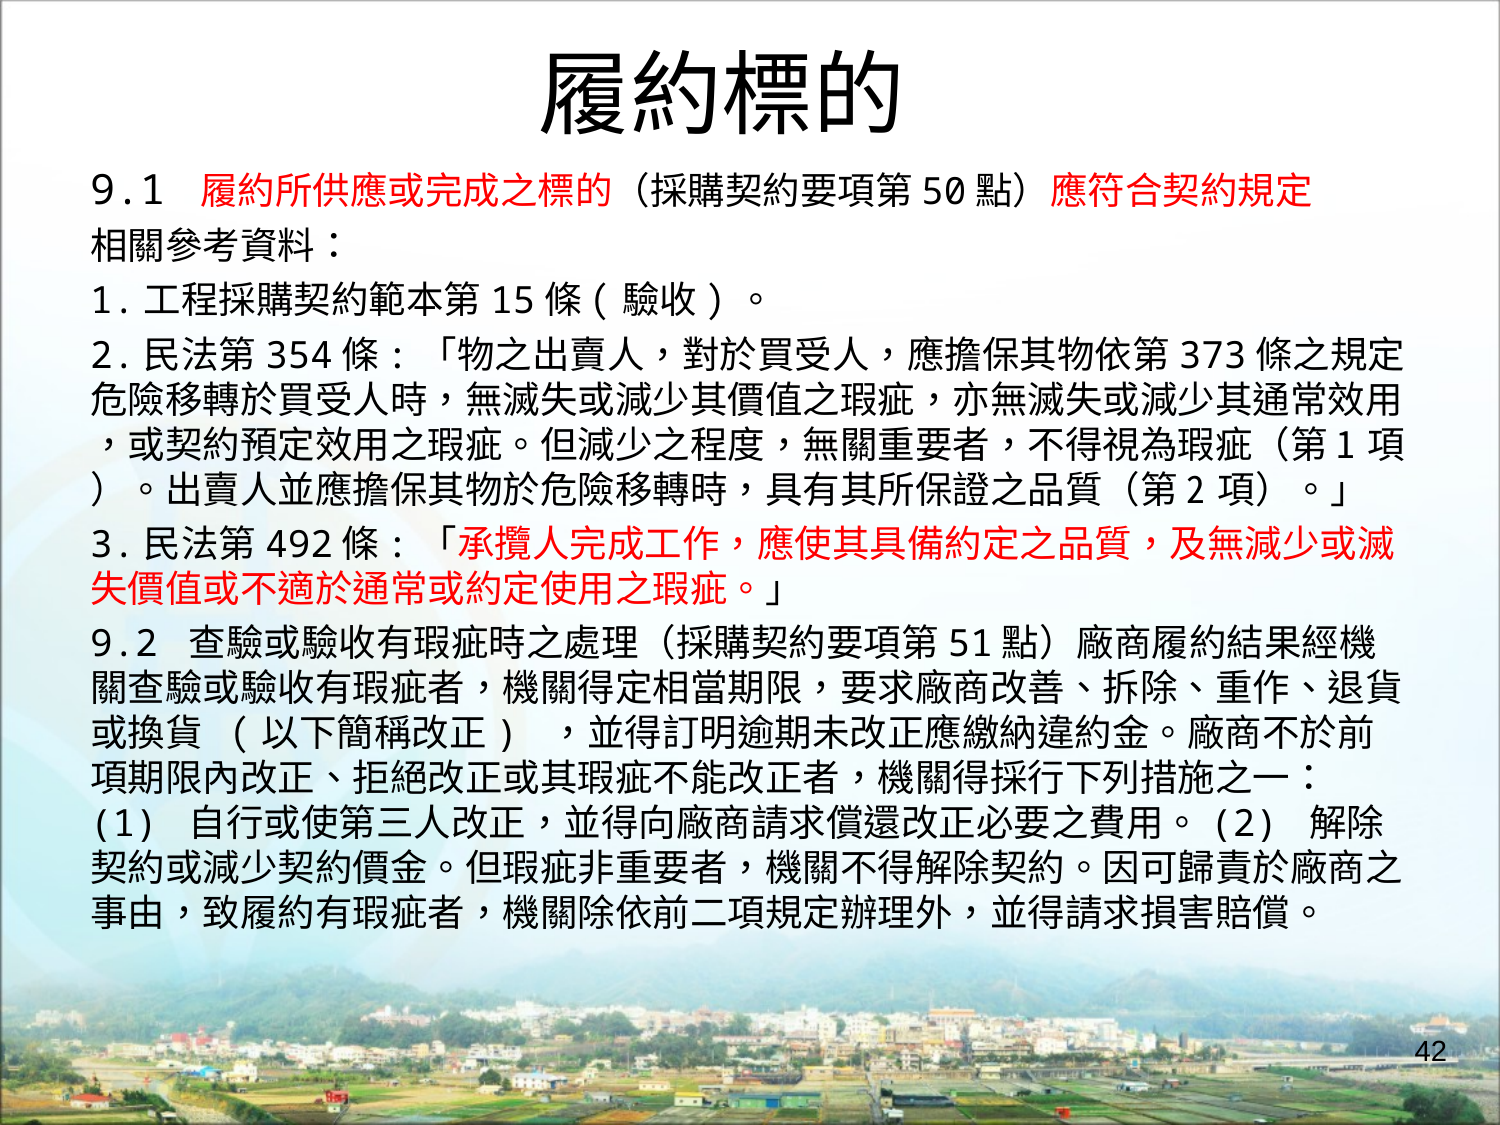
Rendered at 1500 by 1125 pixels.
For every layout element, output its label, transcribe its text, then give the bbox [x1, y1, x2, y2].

list 9.1 履約所供應或完成之標的（採購契約要項第50點）應符合契約規定 相關參考資料： 1.工程採購契約範本第15條(驗收)。 2.民法第354條:「物之出賣人，對於買受人，應擔保其物依第373條之規定危險移轉於買受人時，無滅失或減少其價值之瑕疵，亦無滅失或減少其通常效用，或契約預定效用之瑕疵。但減少之程度，無關重要者，不得視為瑕疵（第1項）。出賣人並應擔保其物於危險移轉時，具有其所保證之品質（第2項）。」 3.民法第492條:「承攬人完成工作，應使其具備約定之品質，及無減少或滅失價值或不適於通常或約定使用之瑕疵。」 9.2 查驗或驗收有瑕疵時之處理（採購契約要項第51點）廠商履約結果經機關查驗或驗收有瑕疵者，機關得定相當期限，要求廠商改善、拆除、重作、退貨或換貨 (以下簡稱改正) ，並得訂明逾期未改正應繳納違約金。廠商不於前項期限內改正、拒絕改正或其瑕疵不能改正者，機關得採行下列措施之一： (1) 自行或使第三人改正，並得向廠商請求償還改正必要之費用。(2) 解除契約或減少契約價金。但瑕疵非重要者，機關不得解除契約。因可歸責於廠商之事由，致履約有瑕疵者，機關除依前二項規定辦理外，並得請求損害賠償。 [75, 154, 1426, 1047]
picture [0, 0, 1500, 1125]
title 履約標的 [47, 45, 1398, 138]
text_box <編號> [1111, 1024, 1462, 1103]
